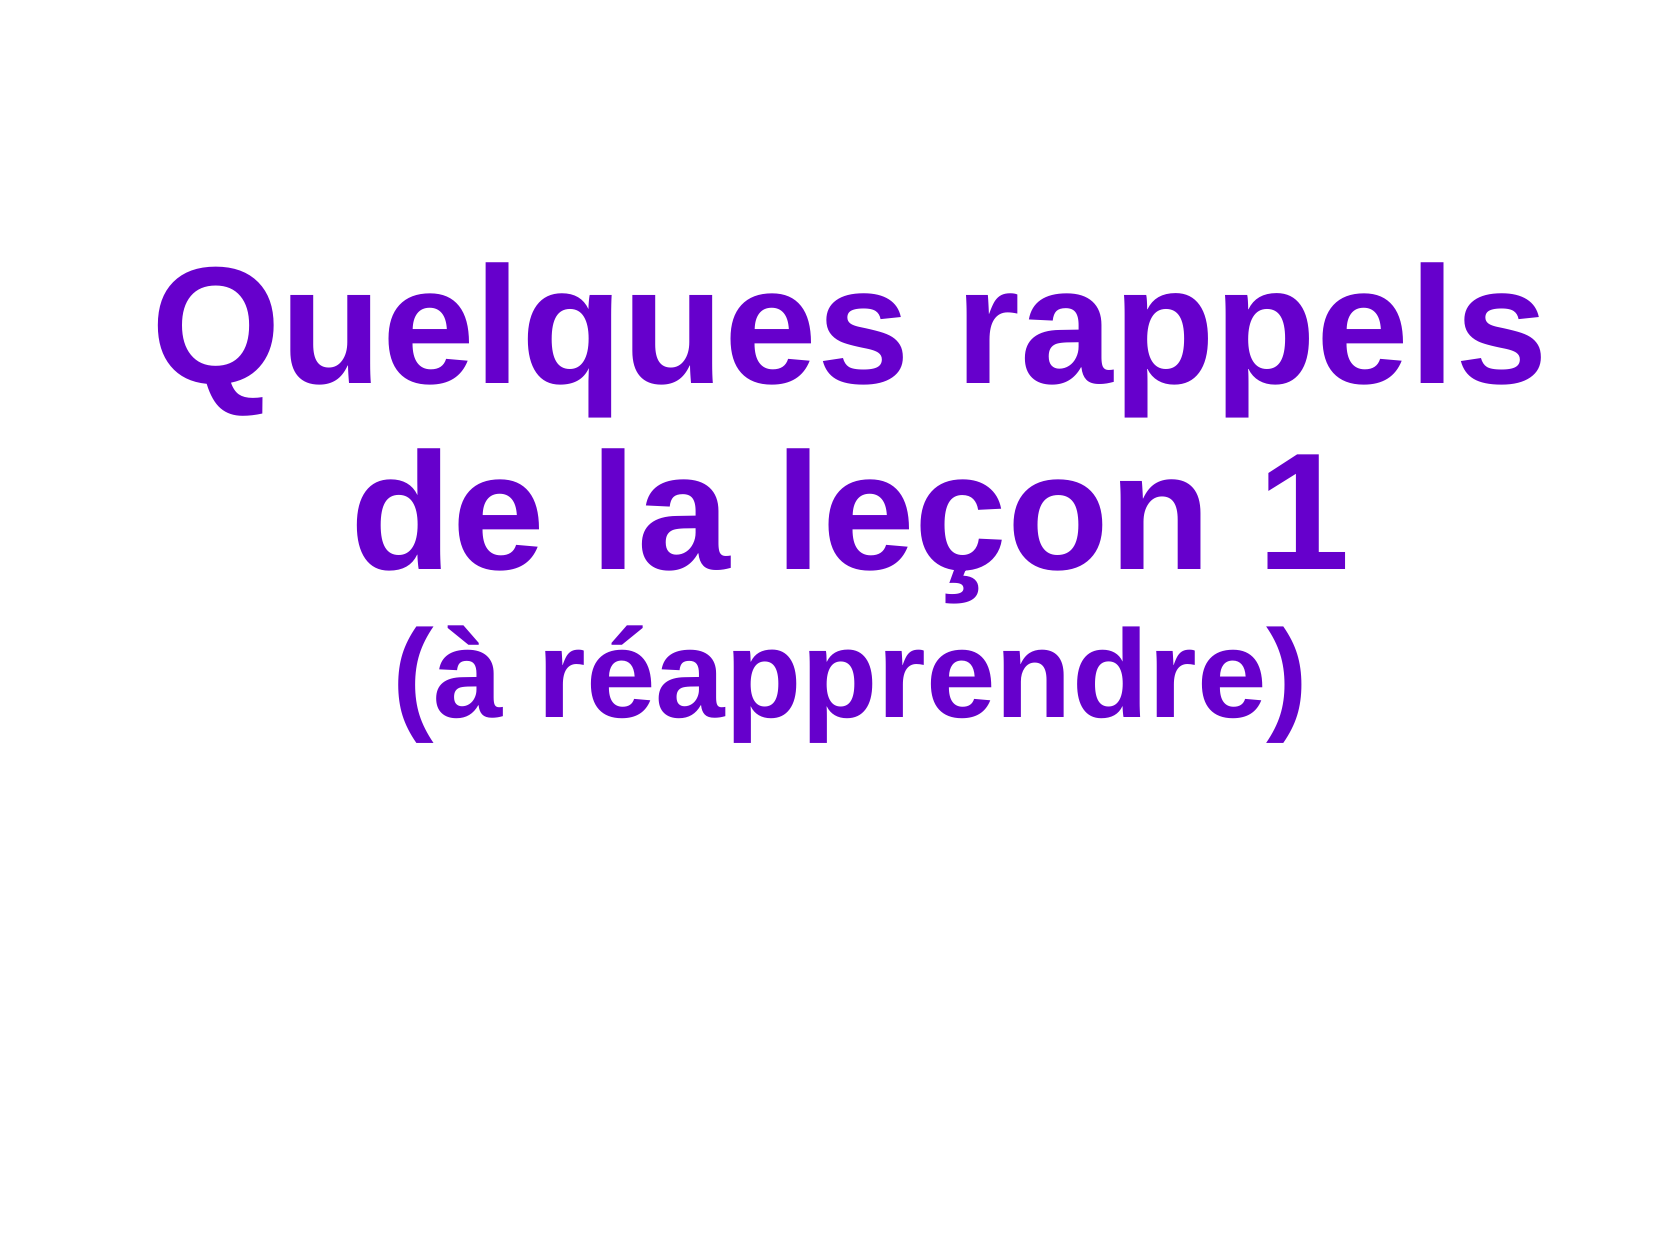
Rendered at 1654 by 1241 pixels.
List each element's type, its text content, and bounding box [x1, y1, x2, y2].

title Quelques rappels de la leçon 1 (à réapprendre) [106, 208, 1595, 768]
